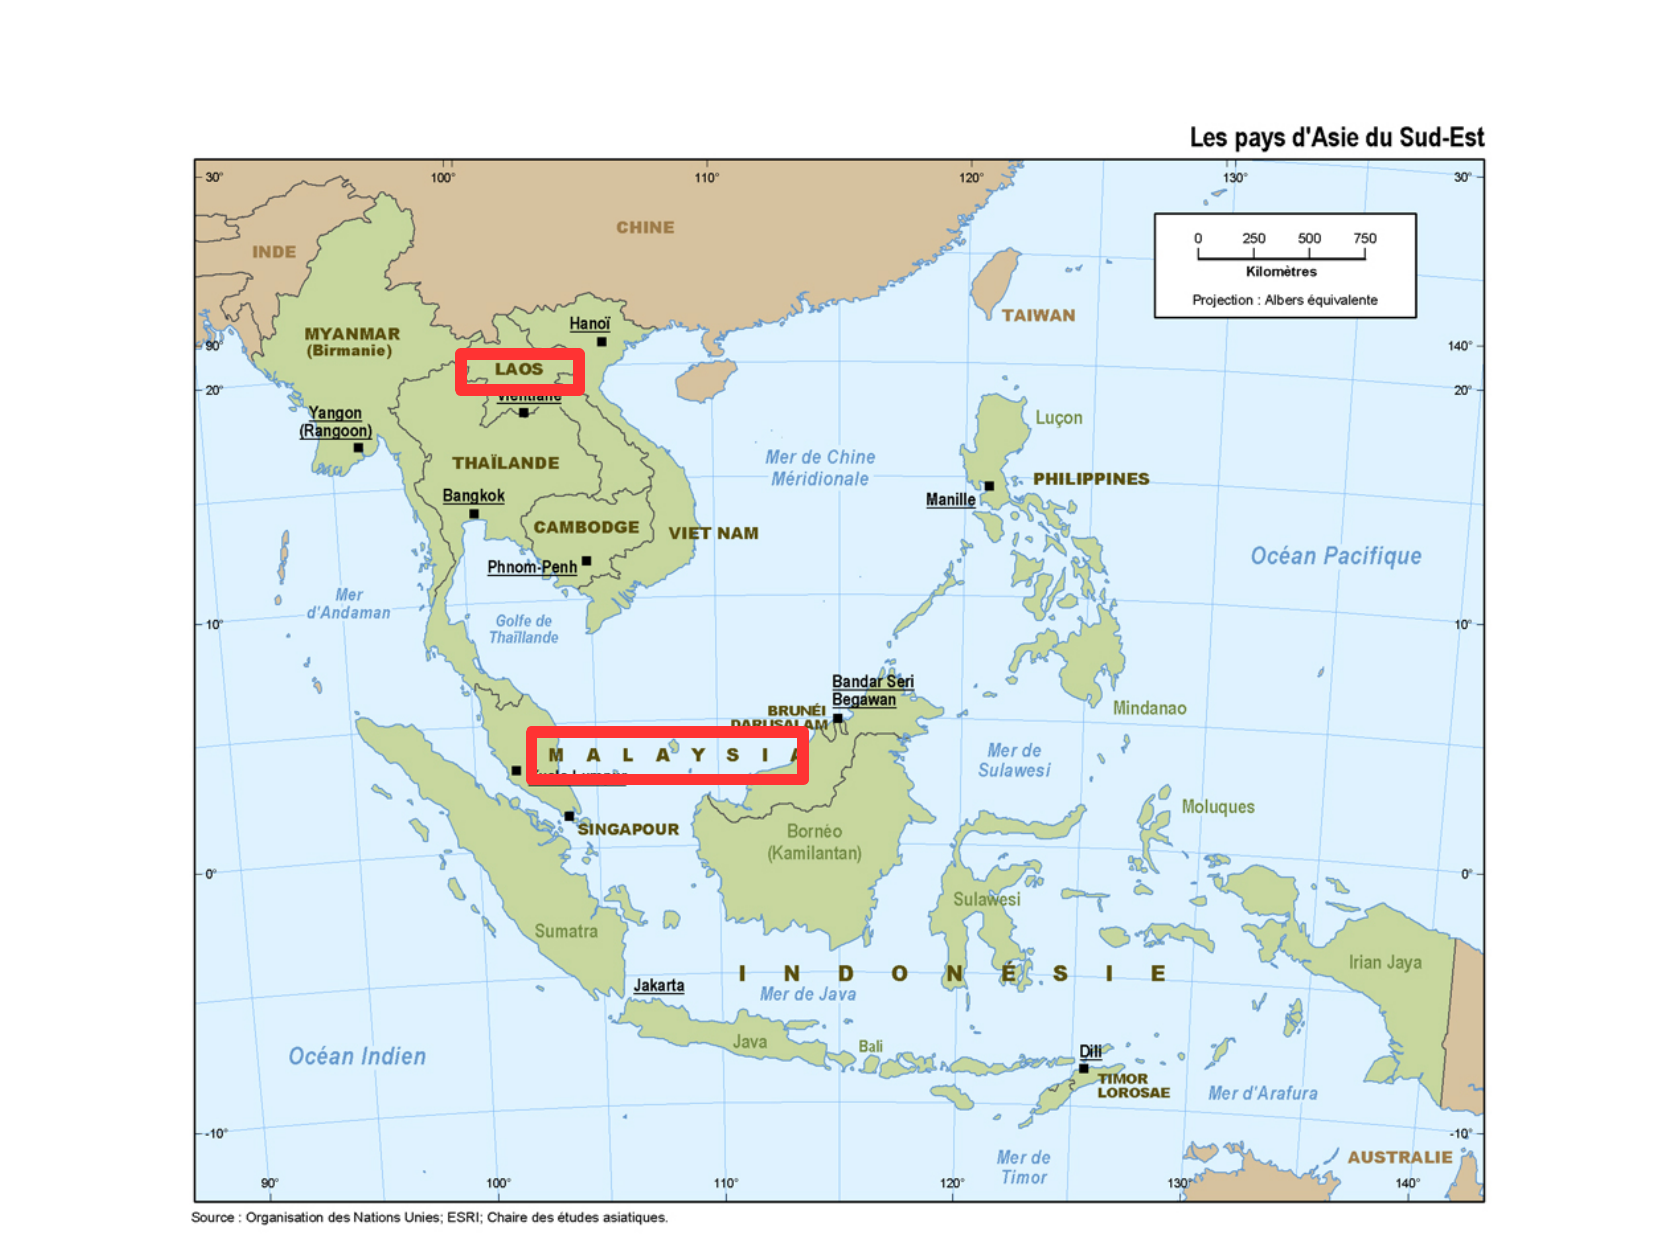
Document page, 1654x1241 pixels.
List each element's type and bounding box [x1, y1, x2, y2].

picture [95, 59, 1583, 1241]
